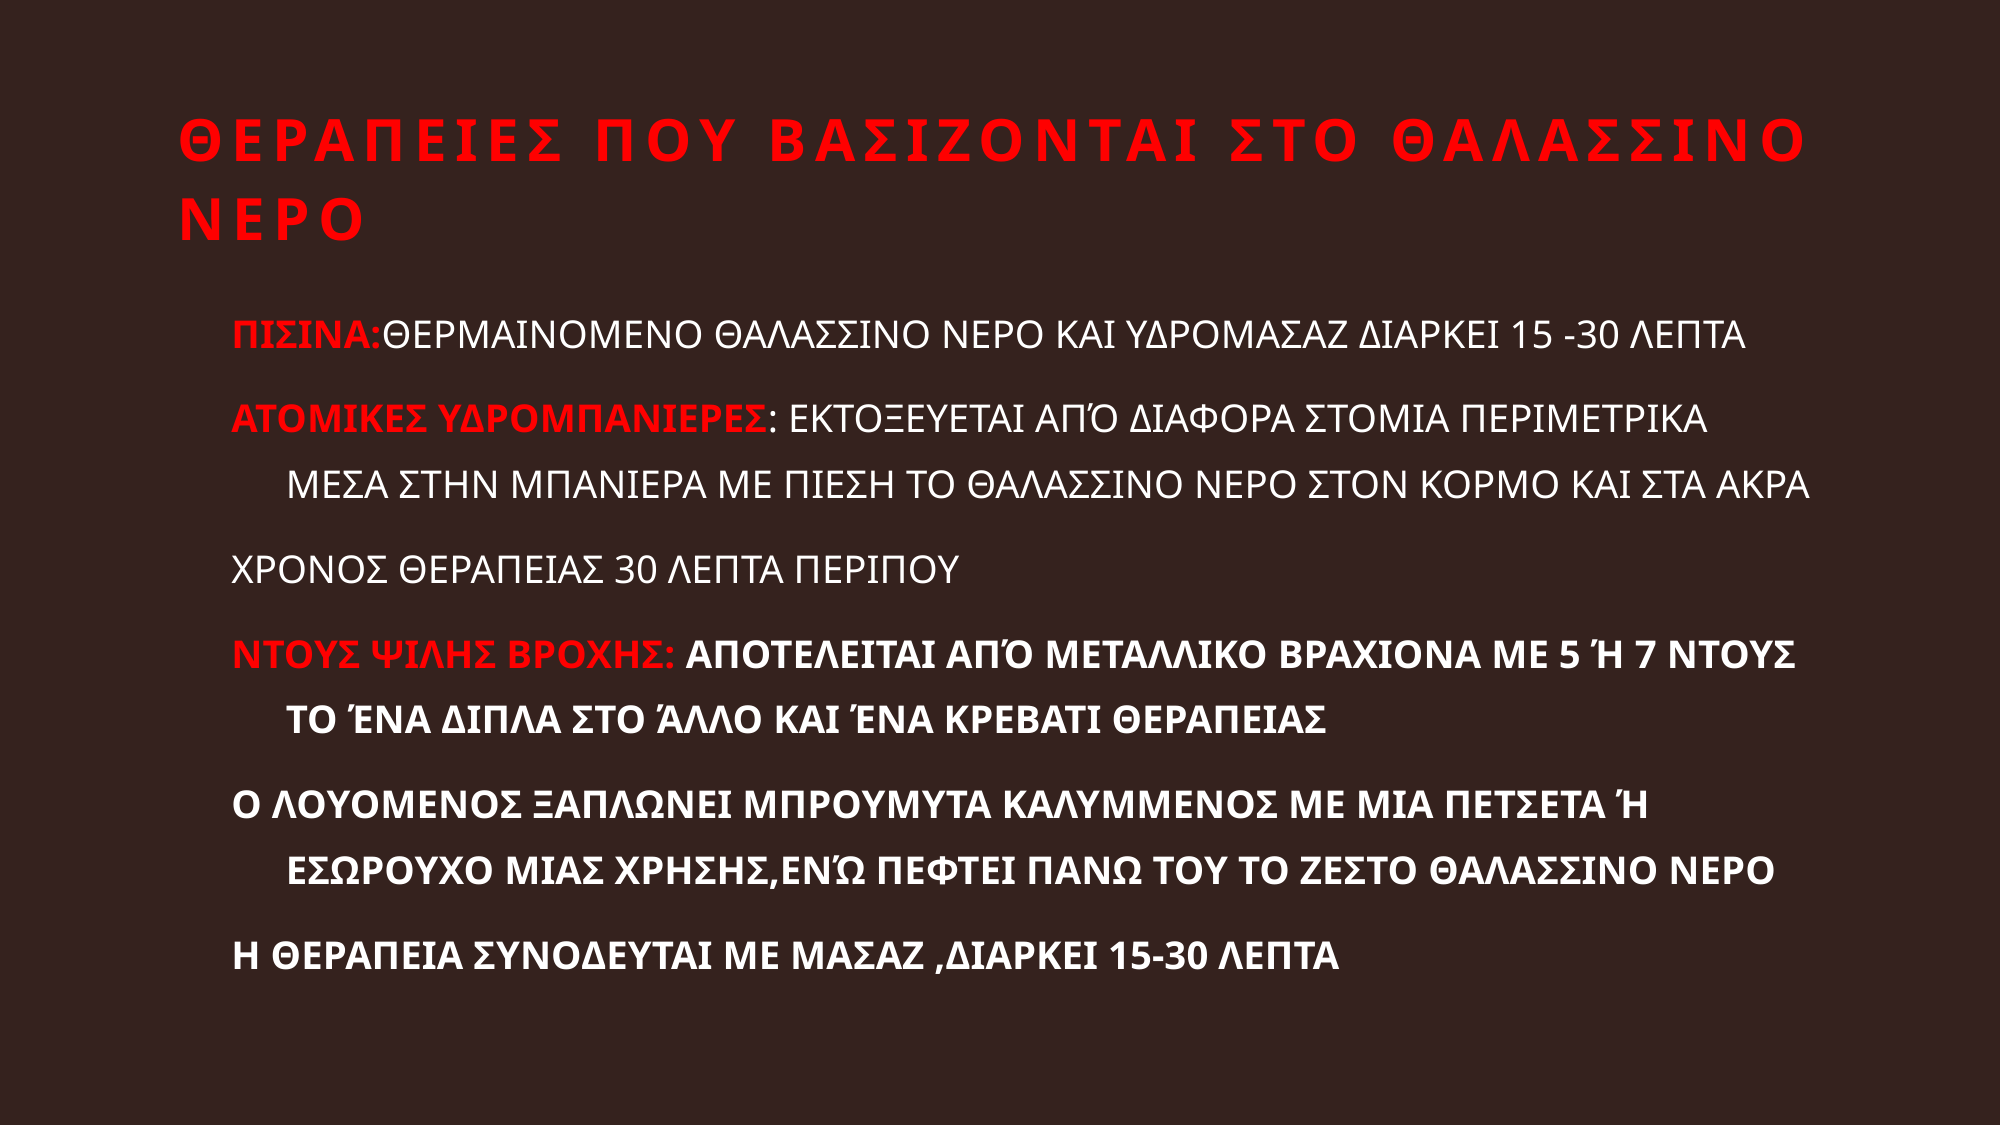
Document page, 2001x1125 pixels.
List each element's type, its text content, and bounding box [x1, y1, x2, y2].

title ΘΕΡΑΠΕΙΕΣ ΠΟΥ ΒΑΣΙΖΟΝΤΑΙ ΣΤΟ ΘΑΛΑΣΣΙΝΟ ΝΕΡΟ [177, 98, 1822, 274]
list ΠΙΣΙΝΑ:ΘΕΡΜΑΙΝΟΜΕΝΟ ΘΑΛΑΣΣΙΝΟ ΝΕΡΟ ΚΑΙ ΥΔΡΟΜΑΣΑΖ ΔΙΑΡΚΕΙ 15 -30 ΛΕΠΤΑ ΑΤΟΜΙΚΕΣ ΥΔΡΟΜΠΑΝΙΕΡΕΣ: ΕΚΤΟΞΕΥΕΤΑΙ ΑΠΌ ΔΙΑΦΟΡΑ ΣΤΟΜΙΑ ΠΕΡΙΜΕΤΡΙΚΑ ΜΕΣΑ ΣΤΗΝ ΜΠΑΝΙΕΡΑ ΜΕ ΠΙΕΣΗ ΤΟ ΘΑΛΑΣΣΙΝΟ ΝΕΡΟ ΣΤΟΝ ΚΟΡΜΟ ΚΑΙ ΣΤΑ ΑΚΡΑ ΧΡΟΝΟΣ ΘΕΡΑΠΕΙΑΣ 30 ΛΕΠΤΑ ΠΕΡΙΠΟΥ ΝΤΟΥΣ ΨΙΛΗΣ ΒΡΟΧΗΣ: ΑΠΟΤΕΛΕΙΤΑΙ ΑΠΌ ΜΕΤΑΛΛΙΚΟ ΒΡΑΧΙΟΝΑ ΜΕ 5 Ή 7 ΝΤΟΥΣ ΤΟ ΈΝΑ ΔΙΠΛΑ ΣΤΟ ΆΛΛΟ ΚΑΙ ΈΝΑ ΚΡΕΒΑΤΙ ΘΕΡΑΠΕΙΑΣ Ο ΛΟΥΟΜΕΝΟΣ ΞΑΠΛΩΝΕΙ ΜΠΡΟΥΜΥΤΑ ΚΑΛΥΜΜΕΝΟΣ ΜΕ ΜΙΑ ΠΕΤΣΕΤΑ Ή ΕΣΩΡΟΥΧΟ ΜΙΑΣ ΧΡΗΣΗΣ,ΕΝΏ ΠΕΦΤΕΙ ΠΑΝΩ ΤΟΥ ΤΟ ΖΕΣΤΟ ΘΑΛΑΣΣΙΝΟ ΝΕΡΟ Η ΘΕΡΑΠΕΙΑ ΣΥΝΟΔΕΥΤΑΙ ΜΕ ΜΑΣΑΖ ,ΔΙΑΡΚΕΙ 15-30 ΛΕΠΤΑ [177, 293, 1822, 1027]
